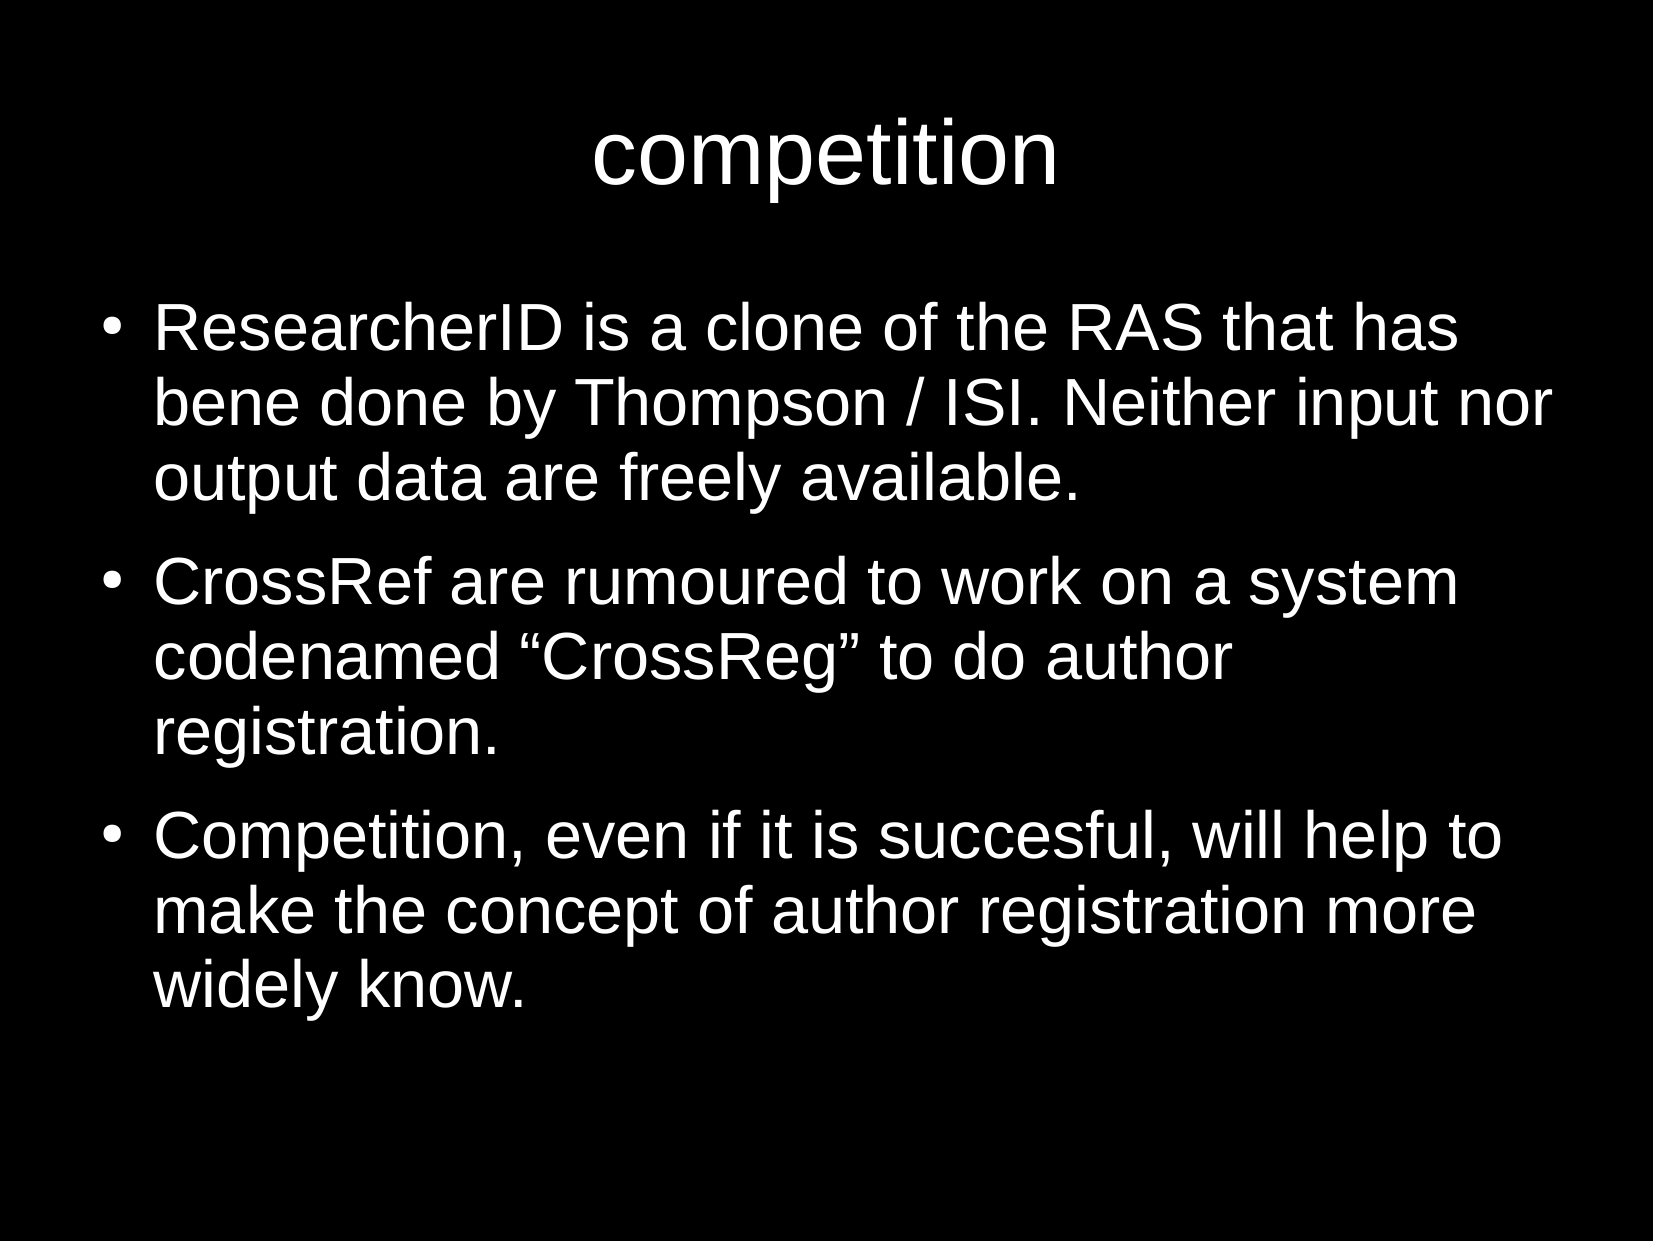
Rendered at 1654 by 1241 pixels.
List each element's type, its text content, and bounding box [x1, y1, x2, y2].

title competition [82, 56, 1571, 250]
list ResearcherID is a clone of the RAS that has bene done by Thompson / ISI. Neither input nor output data are freely available. CrossRef are rumoured to work on a system codenamed “CrossReg” to do author registration. Competition, even if it is succesful, will help to make the concept of author registration more widely know. [82, 290, 1571, 1109]
